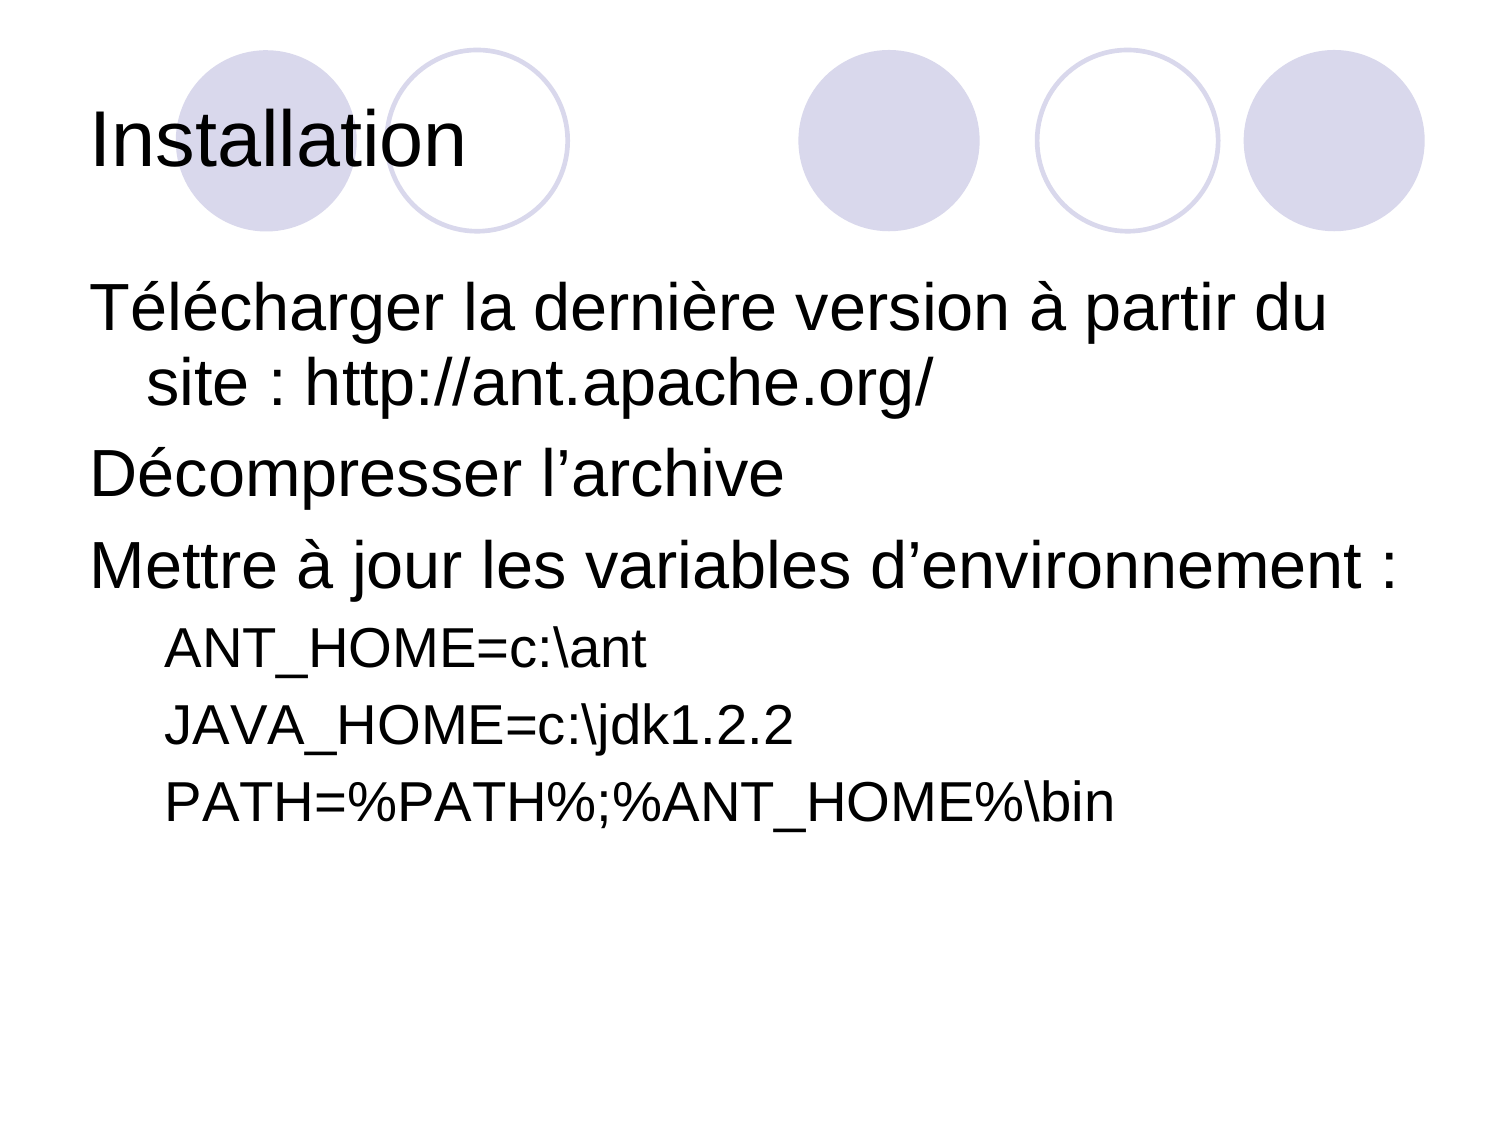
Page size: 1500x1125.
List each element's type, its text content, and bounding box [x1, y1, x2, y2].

title Installation [75, 45, 1426, 233]
list Télécharger la dernière version à partir du site : http://ant.apache.org/ Décompresser l’archive Mettre à jour les variables d’environnement : ANT_HOME=c:\ant JAVA_HOME=c:\jdk1.2.2 PATH=%PATH%;%ANT_HOME%\bin [75, 262, 1426, 1125]
